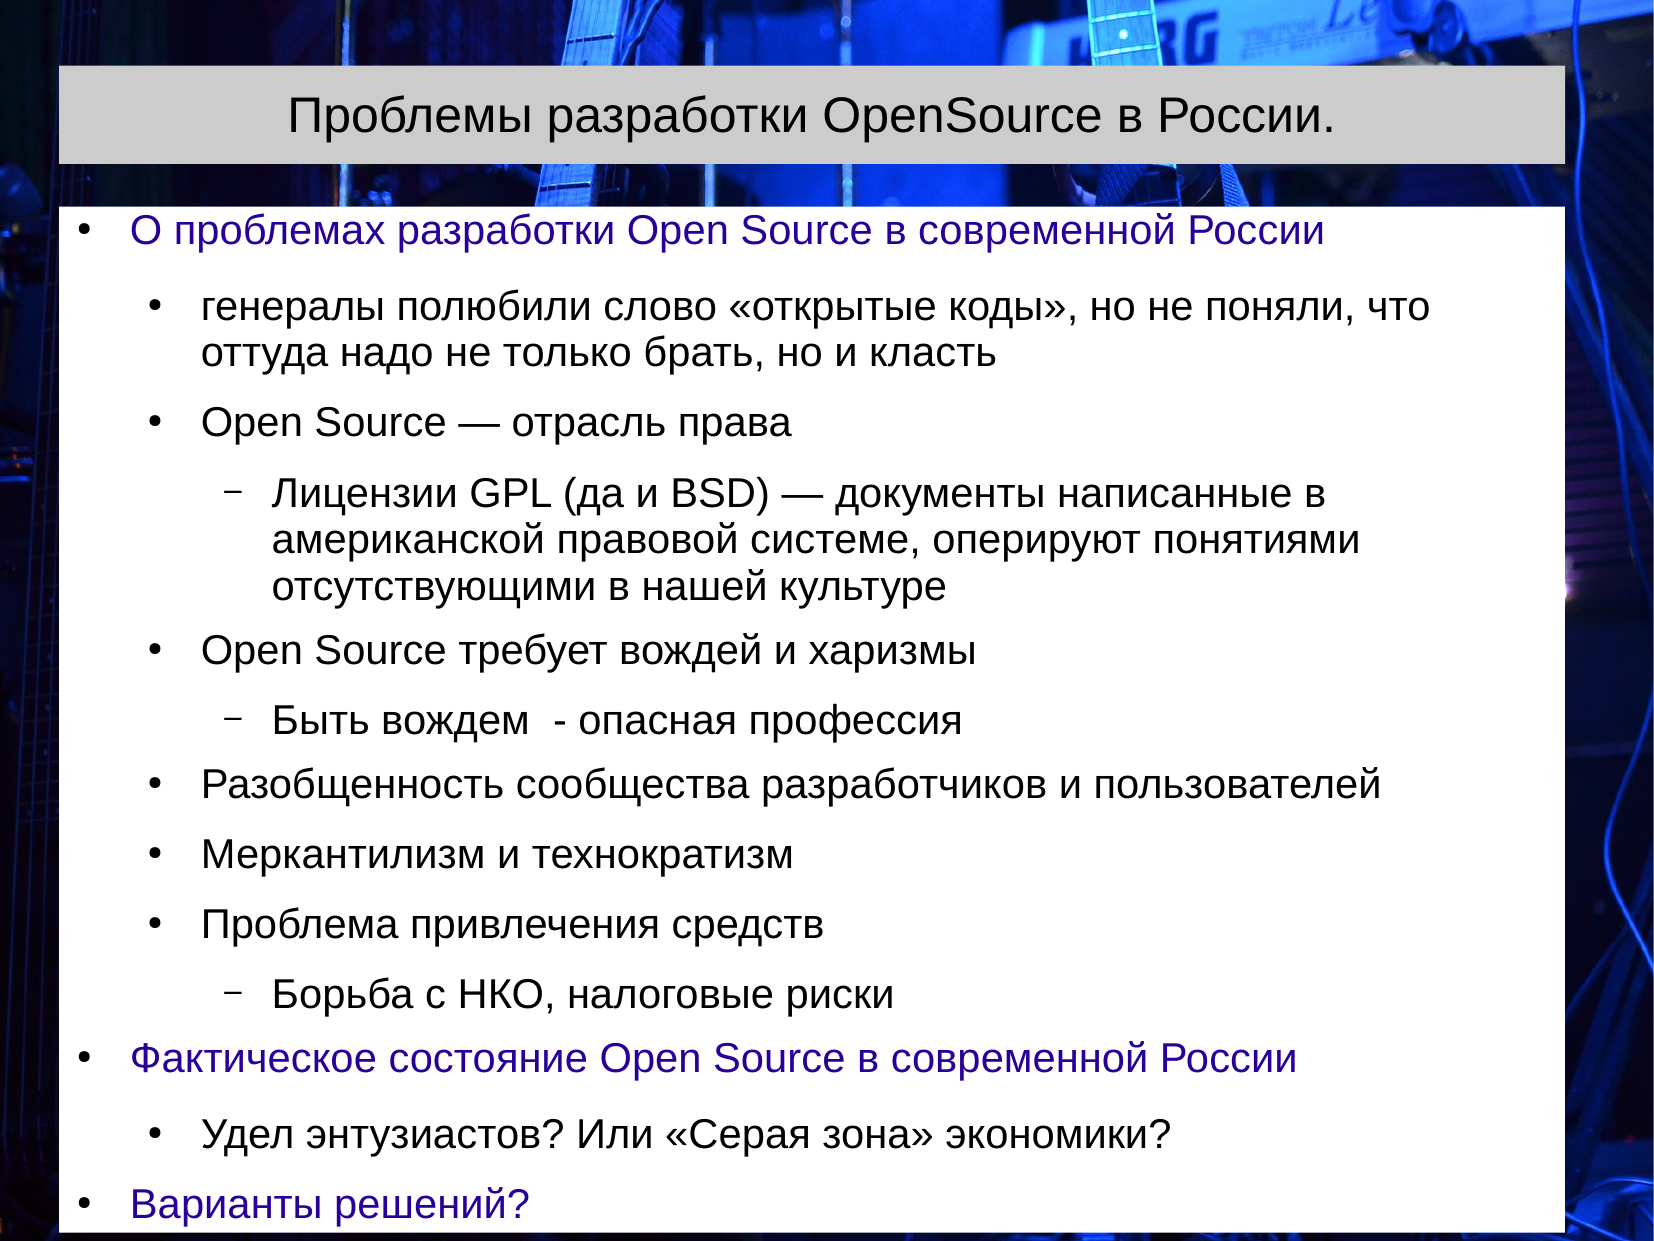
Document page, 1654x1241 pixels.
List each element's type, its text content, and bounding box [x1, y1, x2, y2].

list О проблемах разработки Open Source в современной России генералы полюбили слово «открытые коды», но не поняли, что оттуда надо не только брать, но и класть Open Source — отрасль права Лицензии GPL (да и BSD) — документы написанные в американской правовой системе, оперируют понятиями отсутствующими в нашей культуре Open Source требует вождей и харизмы Быть вождем - опасная профессия Разобщенность сообщества разработчиков и пользователей Меркантилизм и технократизм Проблема привлечения средств Борьба с НКО, налоговые риски Фактическое состояние Open Source в современной России Удел энтузиастов? Или «Серая зона» экономики? Варианты решений? [59, 206, 1565, 1233]
picture [0, 0, 1654, 1241]
title Проблемы разработки OpenSource в России. [59, 65, 1566, 164]
